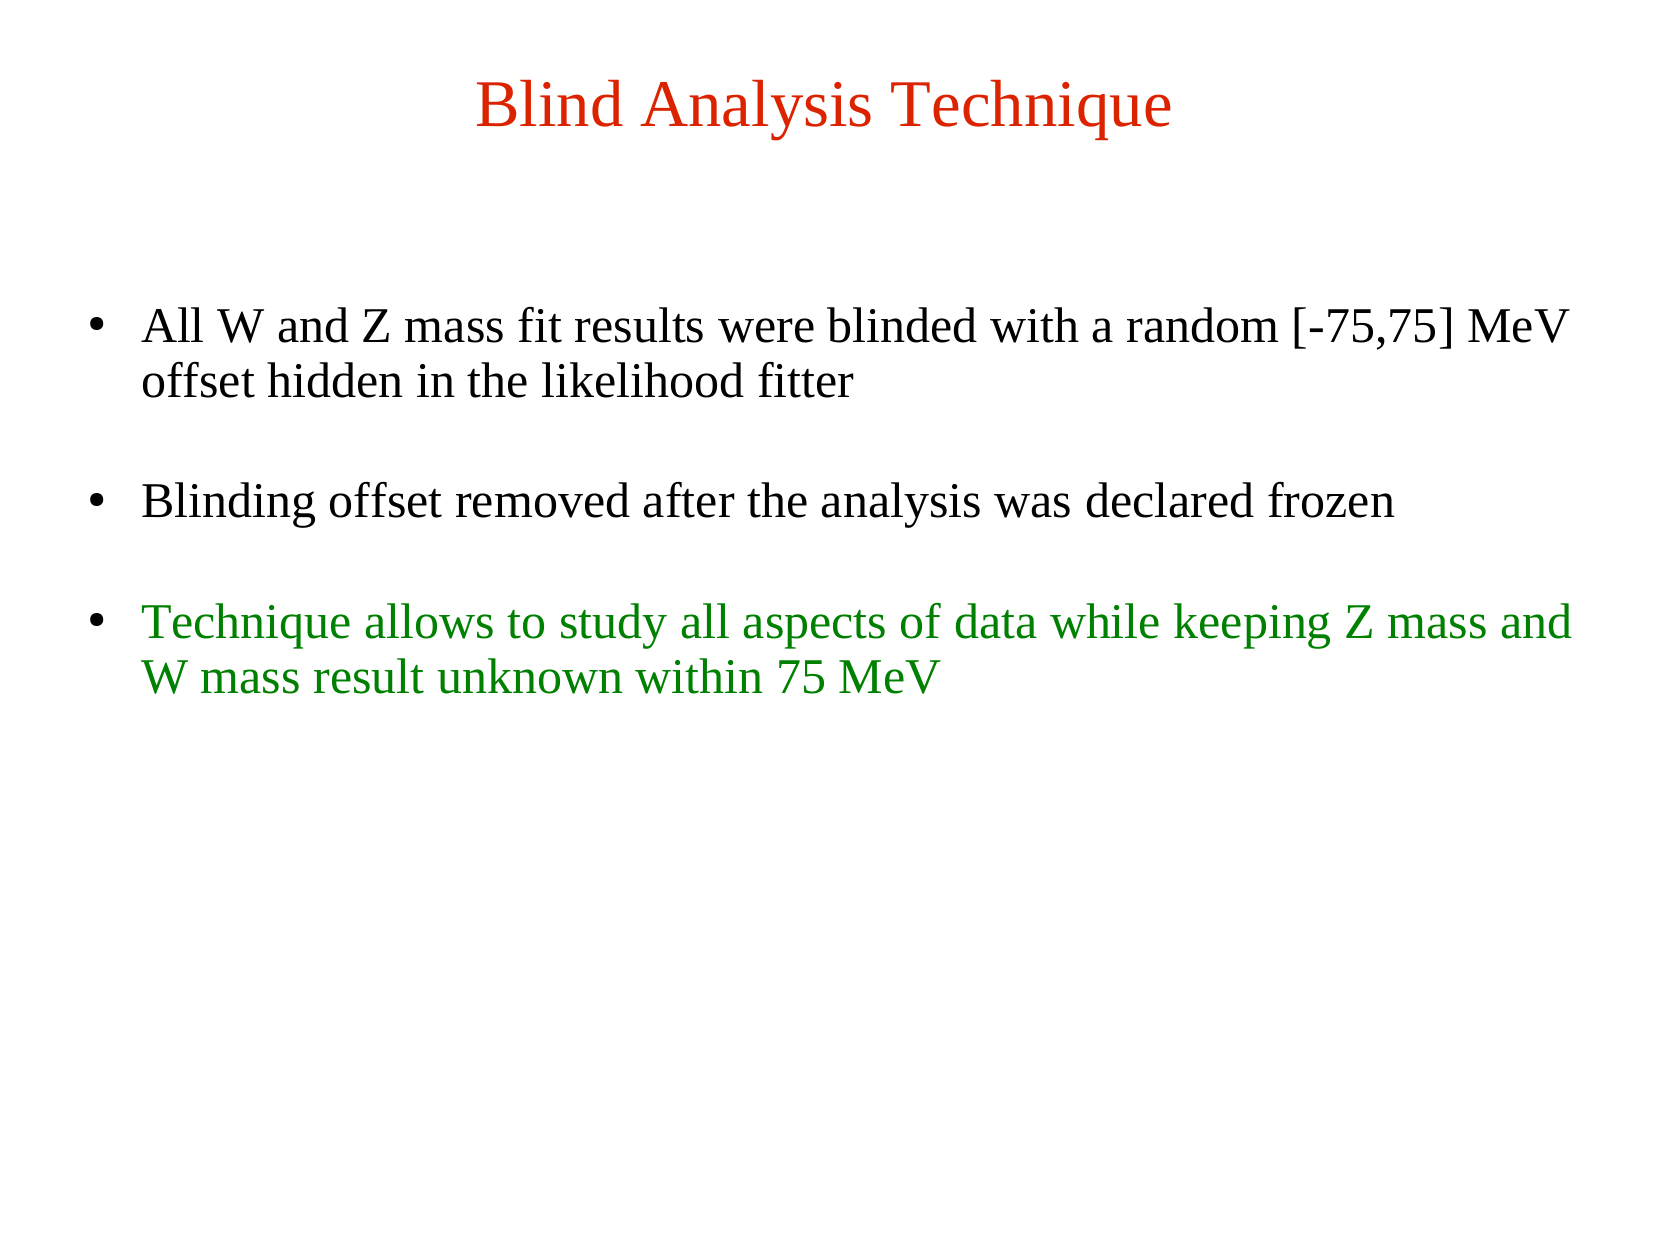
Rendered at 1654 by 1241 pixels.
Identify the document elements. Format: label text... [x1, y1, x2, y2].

title Blind Analysis Technique [286, 43, 1363, 166]
list All W and Z mass fit results were blinded with a random [-75,75] MeV offset hidden in the likelihood fitter Blinding offset removed after the analysis was declared frozen Technique allows to study all aspects of data while keeping Z mass and W mass result unknown within 75 MeV [70, 297, 1584, 1066]
